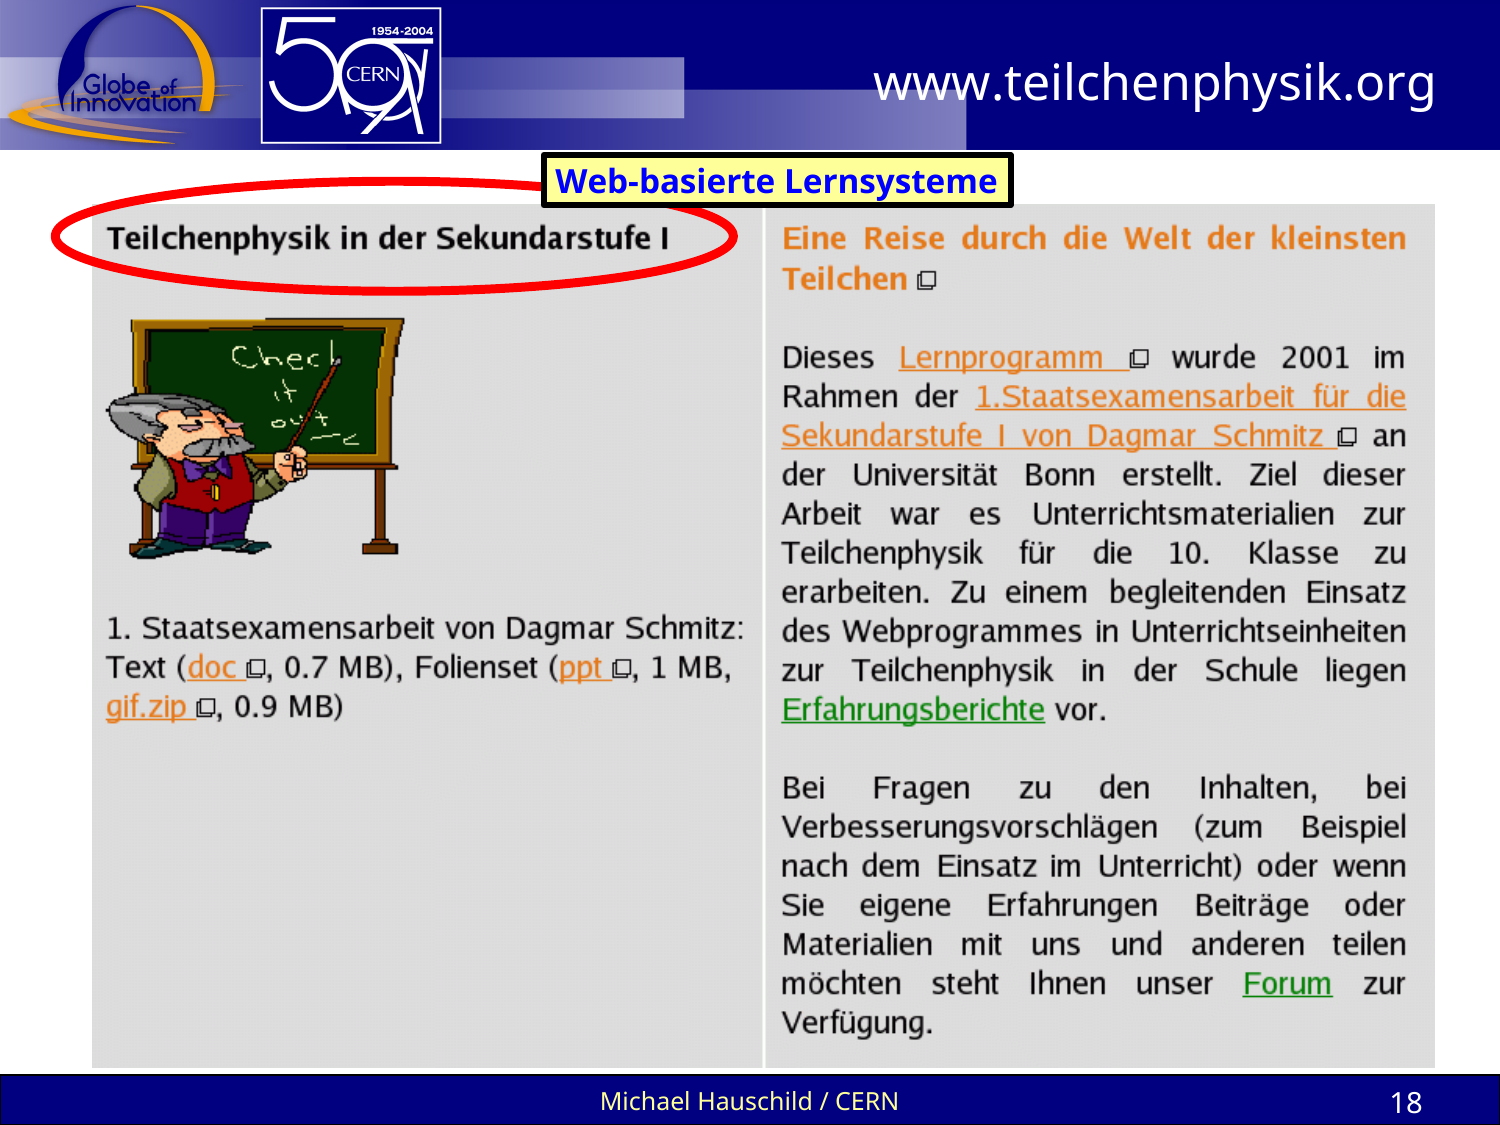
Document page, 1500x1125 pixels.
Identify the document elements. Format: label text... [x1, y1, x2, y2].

picture [0, 0, 1500, 150]
text_box Web-basierte Lernsysteme [543, 154, 992, 203]
title www.teilchenphysik.org [450, 37, 1438, 126]
picture [92, 204, 1435, 1068]
picture [92, 204, 728, 286]
